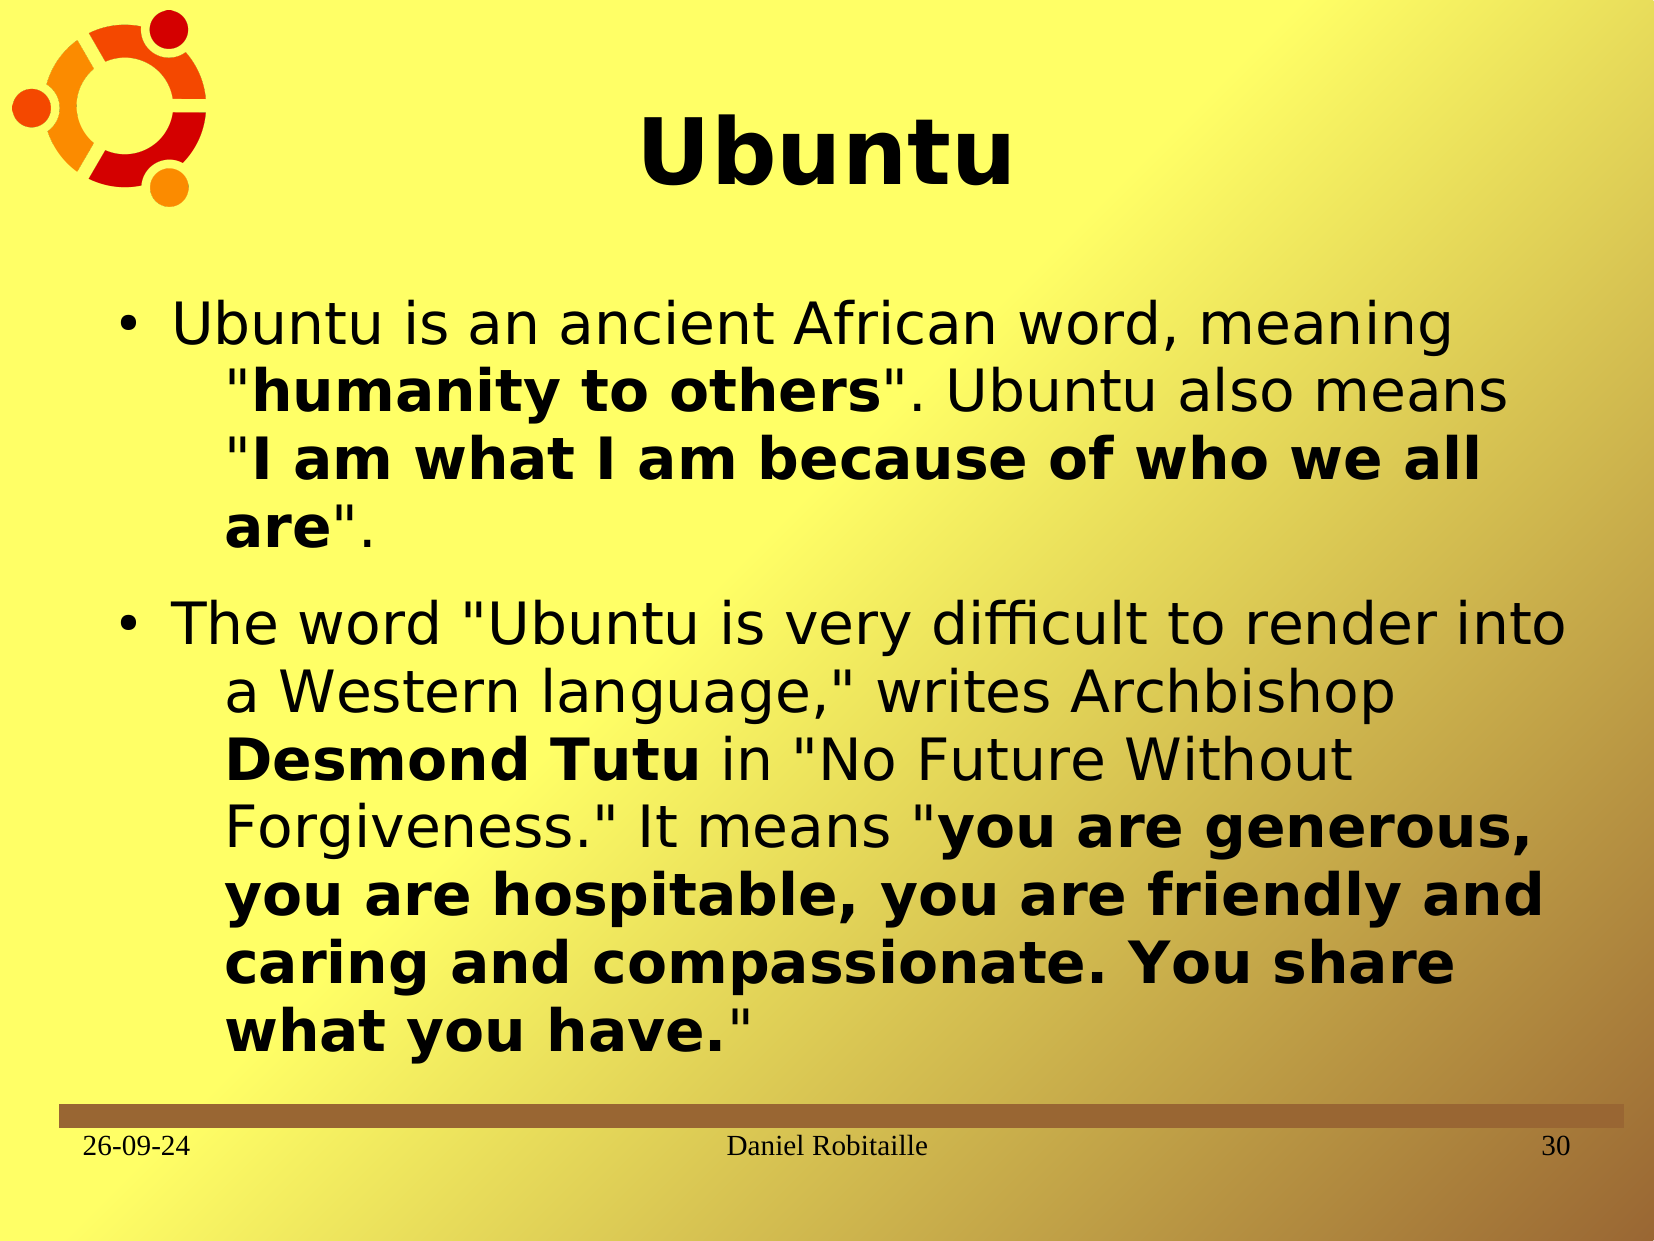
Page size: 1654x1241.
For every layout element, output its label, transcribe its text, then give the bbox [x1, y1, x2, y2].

picture [12, 10, 207, 207]
list Ubuntu is an ancient African word, meaning "humanity to others". Ubuntu also means "I am what I am because of who we all are". The word "Ubuntu is very difficult to render into a Western language," writes Archbishop Desmond Tutu in "No Future Without Forgiveness." It means "you are generous, you are hospitable, you are friendly and caring and compassionate. You share what you have." [82, 290, 1571, 1109]
title Ubuntu [82, 49, 1571, 257]
